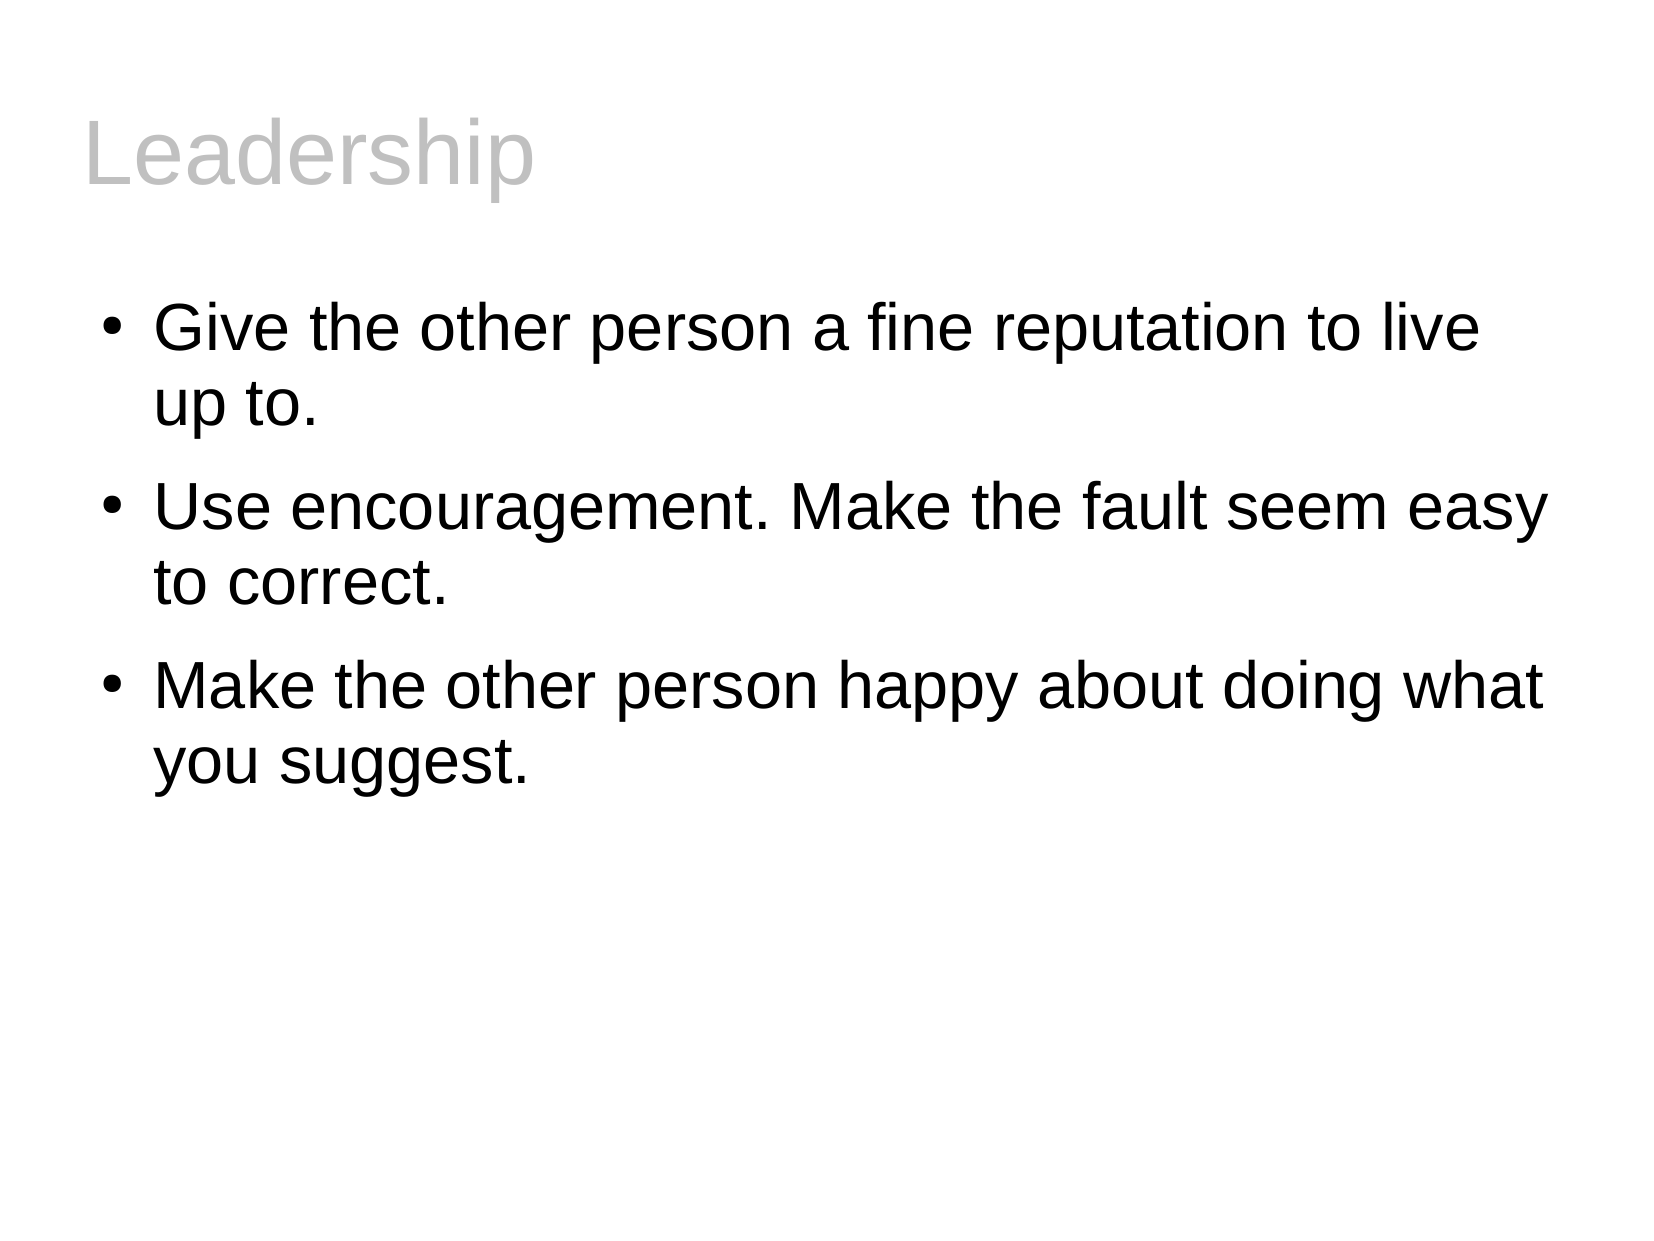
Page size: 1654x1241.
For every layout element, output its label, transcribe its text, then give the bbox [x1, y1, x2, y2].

list Give the other person a fine reputation to live up to. Use encouragement. Make the fault seem easy to correct. Make the other person happy about doing what you suggest. [82, 290, 1571, 1094]
title Leadership [82, 56, 1571, 250]
